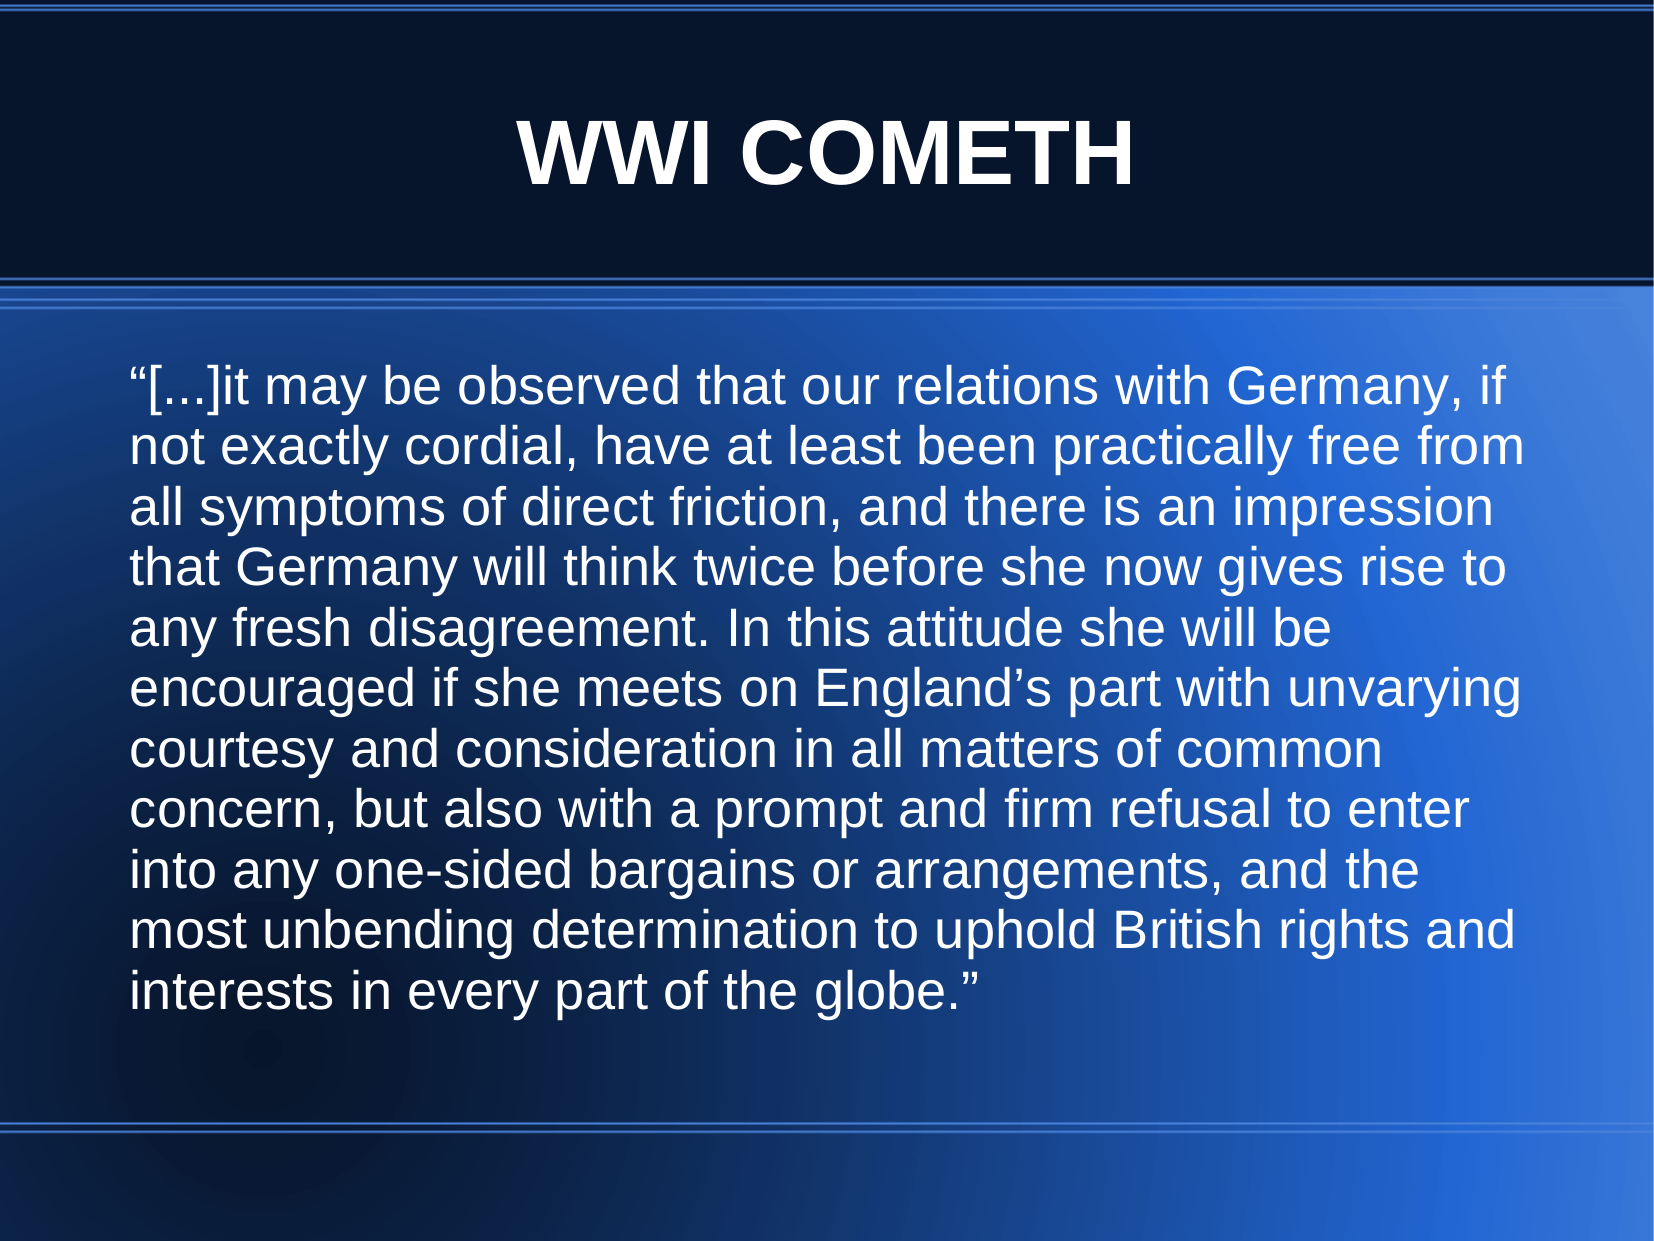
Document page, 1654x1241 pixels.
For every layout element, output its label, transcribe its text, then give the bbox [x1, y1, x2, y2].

title WWI COMETH [82, 49, 1571, 257]
list “[...]it may be observed that our relations with Germany, if not exactly cordial, have at least been practically free from all symptoms of direct friction, and there is an impression that Germany will think twice before she now gives rise to any fresh disagreement. In this attitude she will be encouraged if she meets on England’s part with unvarying courtesy and consideration in all matters of common concern, but also with a prompt and firm refusal to enter into any one-sided bargains or arrangements, and the most unbending determination to uphold British rights and interests in every part of the globe.” [59, 355, 1548, 1058]
picture [0, 0, 1654, 1241]
